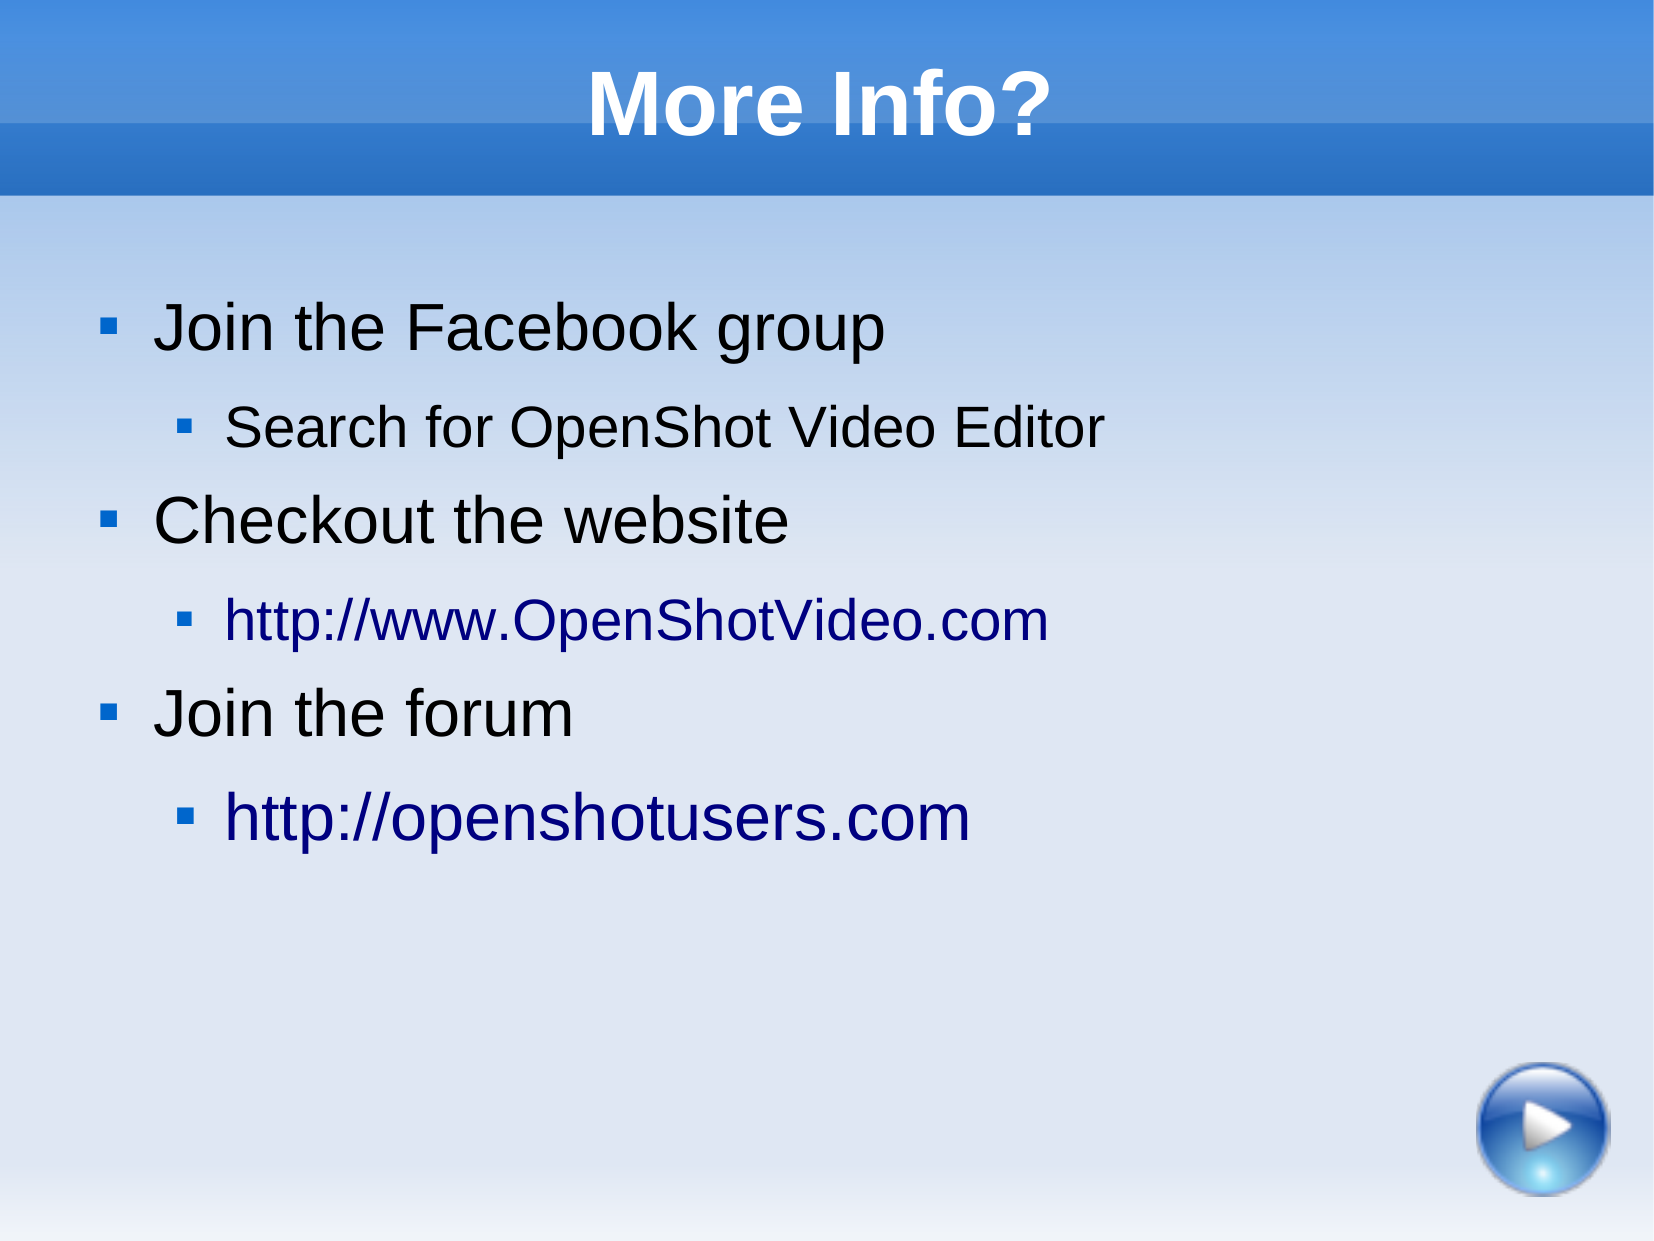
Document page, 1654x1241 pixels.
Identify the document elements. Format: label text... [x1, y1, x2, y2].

title More Info? [76, 7, 1565, 200]
picture [0, 0, 1654, 1241]
list Join the Facebook group Search for OpenShot Video Editor Checkout the website http://www.OpenShotVideo.com Join the forum http://openshotusers.com [82, 290, 1571, 1094]
